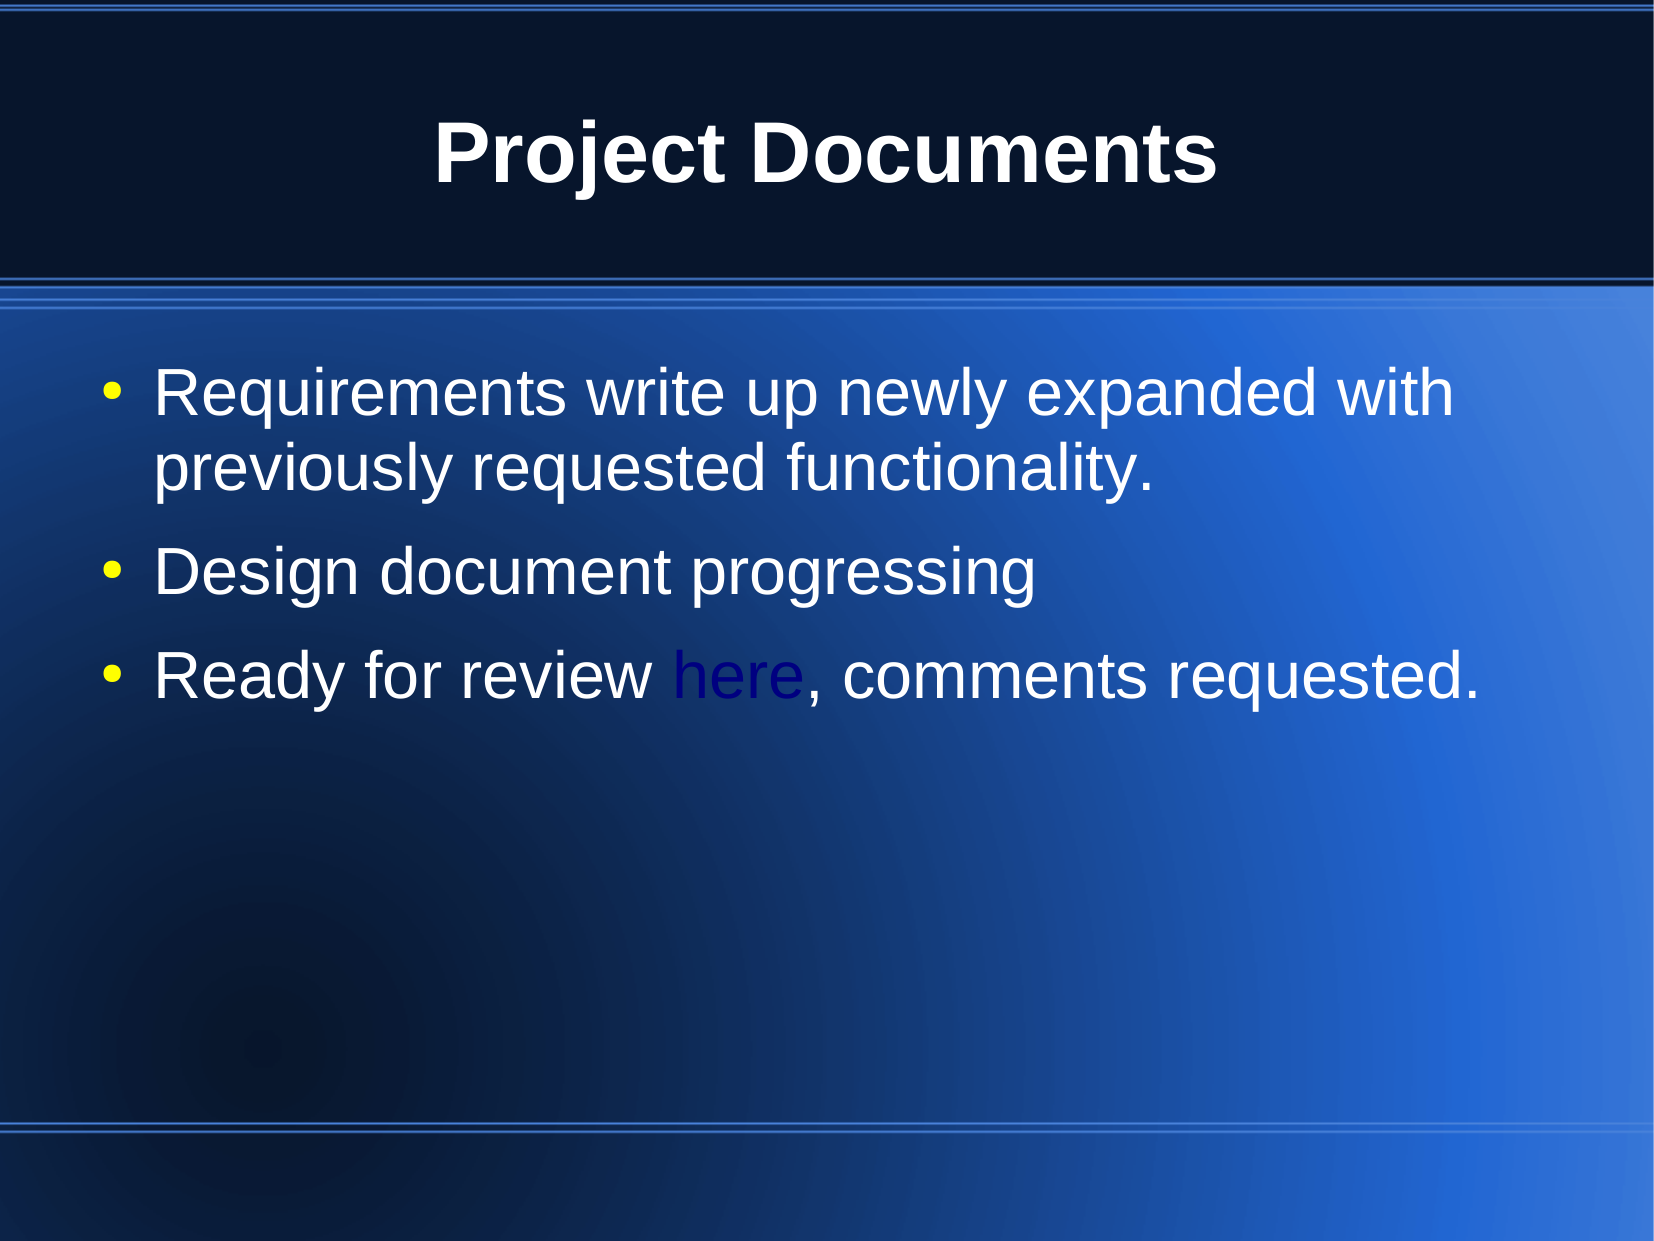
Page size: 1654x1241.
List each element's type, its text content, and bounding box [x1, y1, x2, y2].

list Requirements write up newly expanded with previously requested functionality. Design document progressing Ready for review here, comments requested. [82, 355, 1571, 1174]
picture [0, 0, 1654, 1241]
title Project Documents [82, 49, 1571, 257]
